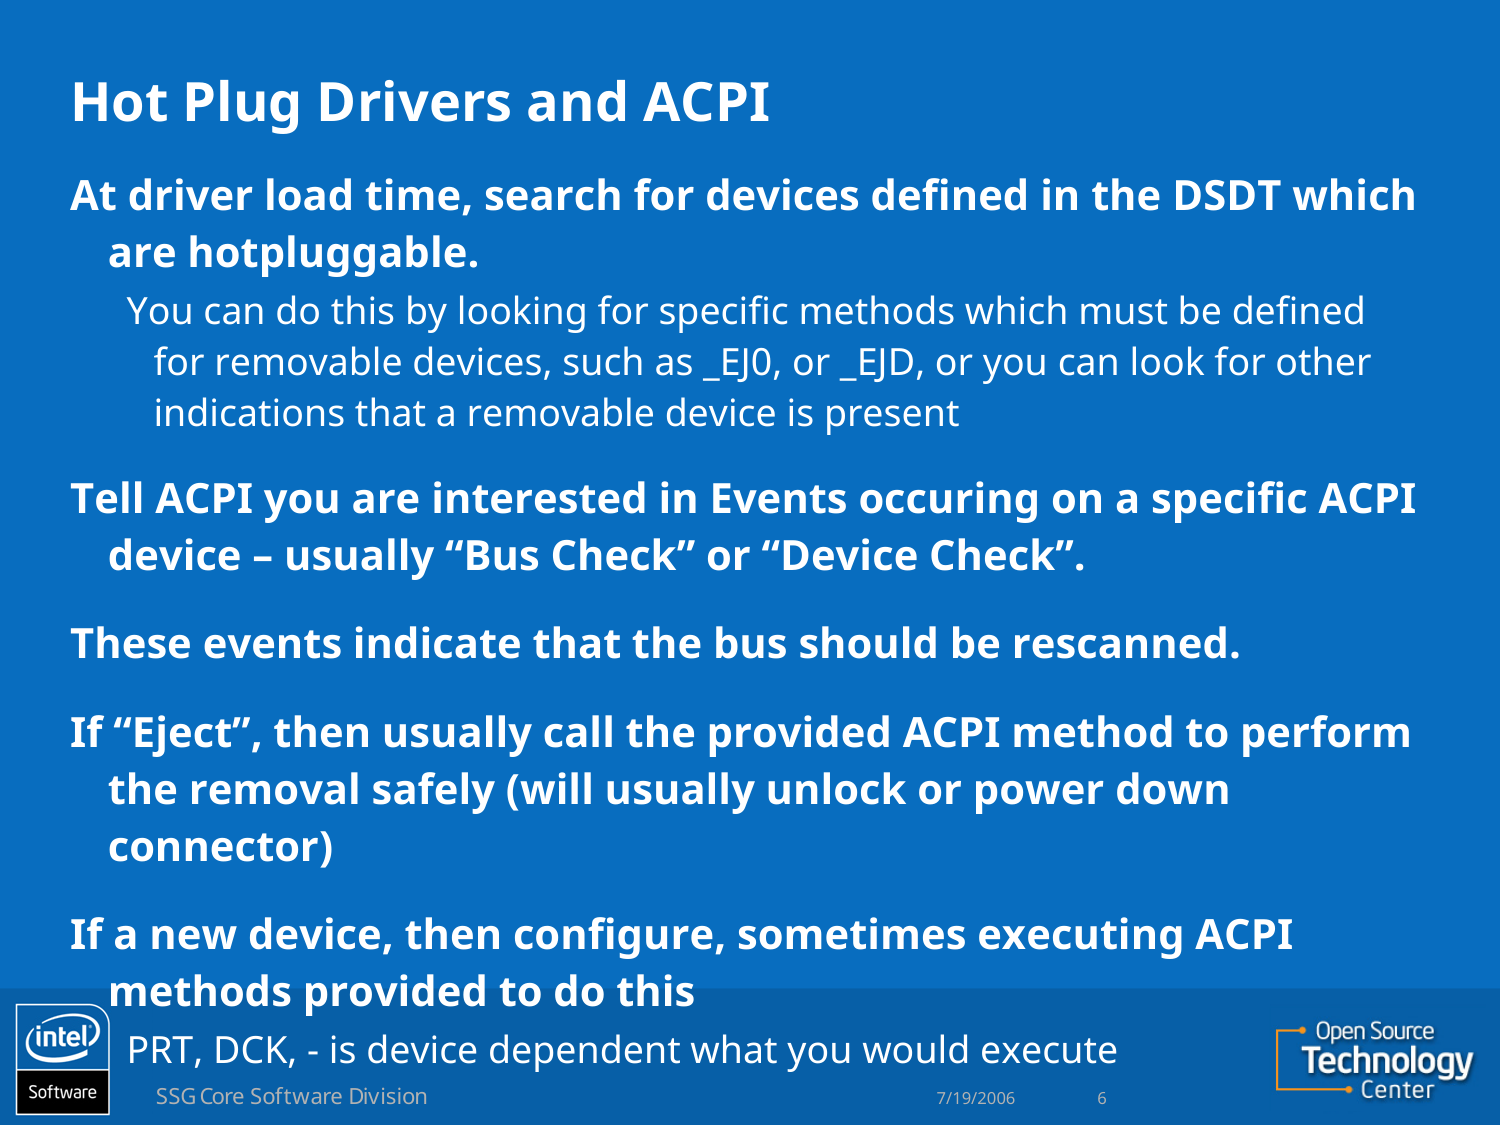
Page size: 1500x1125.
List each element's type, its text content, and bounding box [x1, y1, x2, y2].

list At driver load time, search for devices defined in the DSDT which are hotpluggable. You can do this by looking for specific methods which must be defined for removable devices, such as _EJ0, or _EJD, or you can look for other indications that a removable device is present Tell ACPI you are interested in Events occuring on a specific ACPI device – usually “Bus Check” or “Device Check”. These events indicate that the bus should be rescanned. If “Eject”, then usually call the provided ACPI method to perform the removal safely (will usually unlock or power down connector) If a new device, then configure, sometimes executing ACPI methods provided to do this PRT, DCK, - is device dependent what you would execute [70, 166, 1428, 1041]
picture [0, 0, 1500, 1125]
title Hot Plug Drivers and ACPI [70, 46, 1428, 155]
